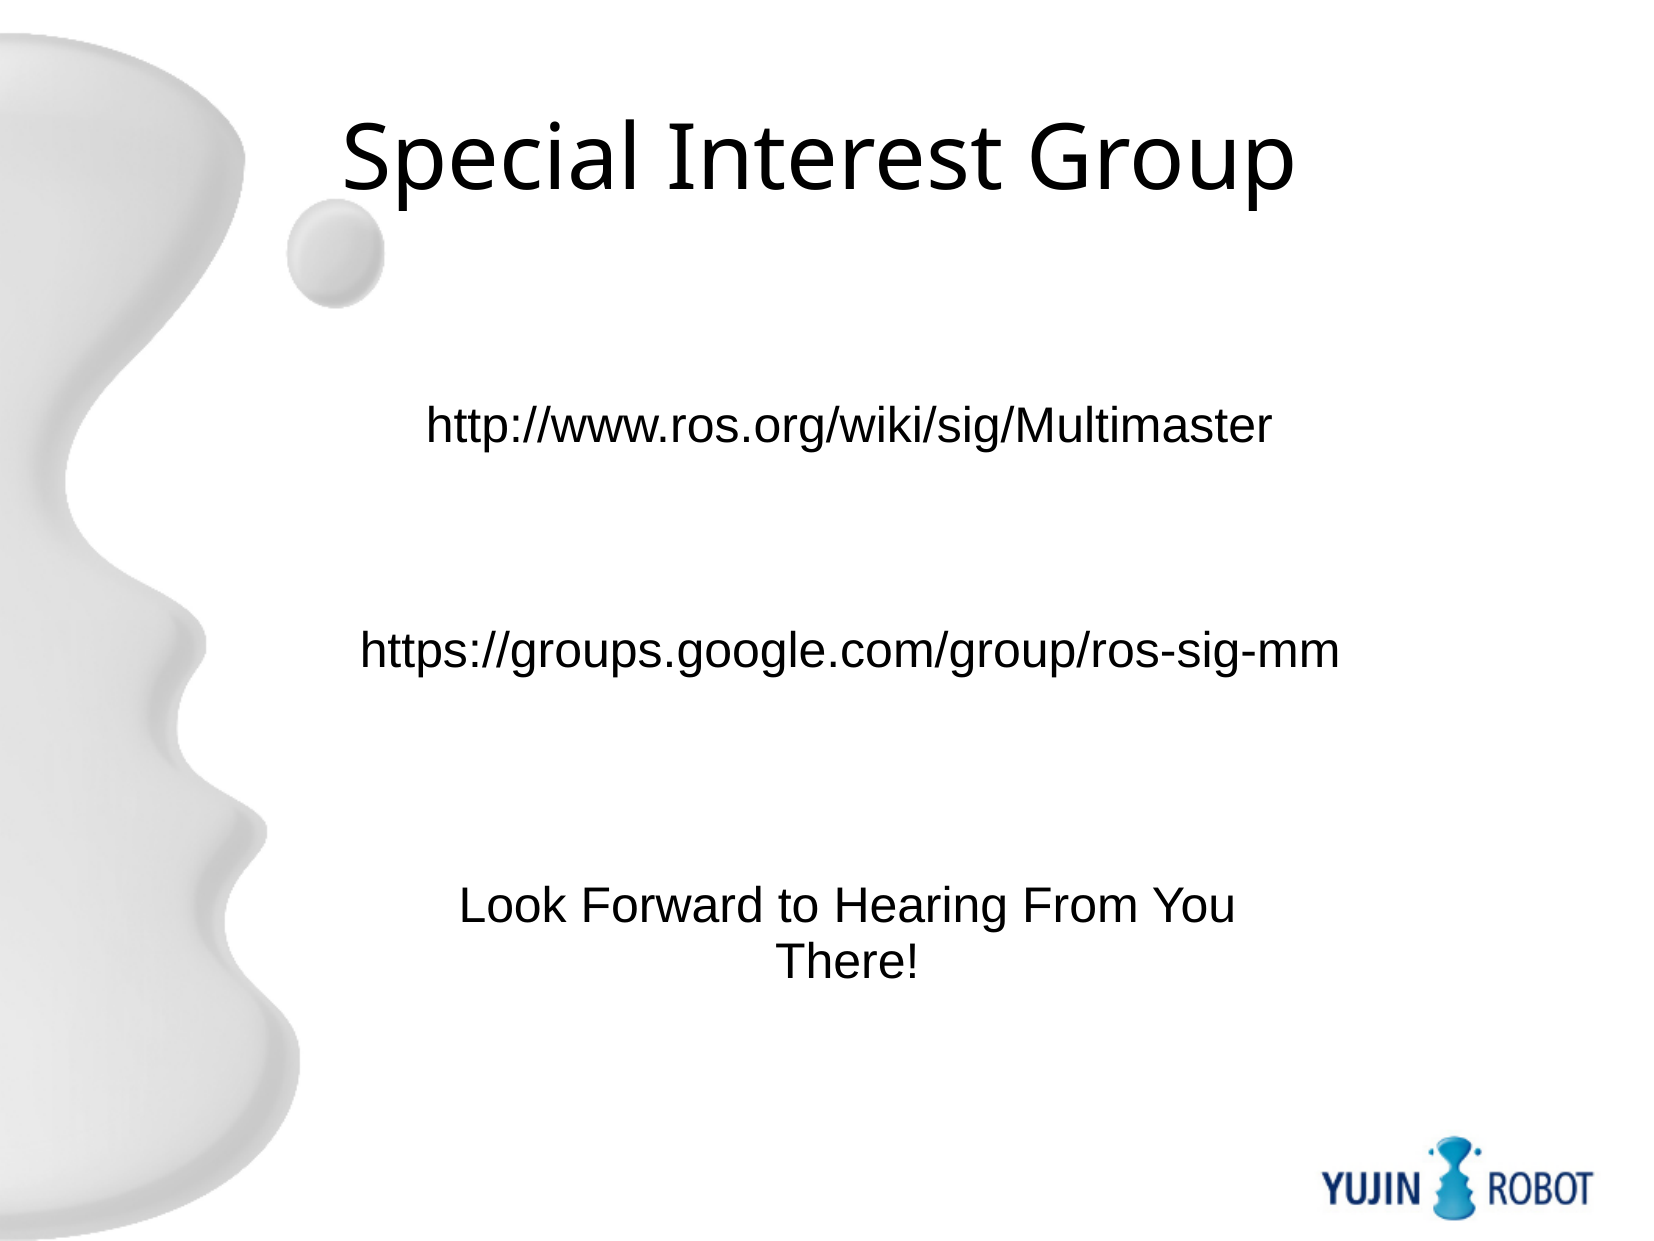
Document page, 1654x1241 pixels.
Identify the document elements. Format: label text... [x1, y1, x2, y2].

text_box https://groups.google.com/group/ros-sig-mm [345, 615, 1358, 686]
text_box http://www.ros.org/wiki/sig/Multimaster [411, 390, 1291, 461]
text_box Look Forward to Hearing From You There! [375, 870, 1321, 997]
picture [0, 0, 1654, 1241]
title Special Interest Group [287, 89, 1353, 220]
